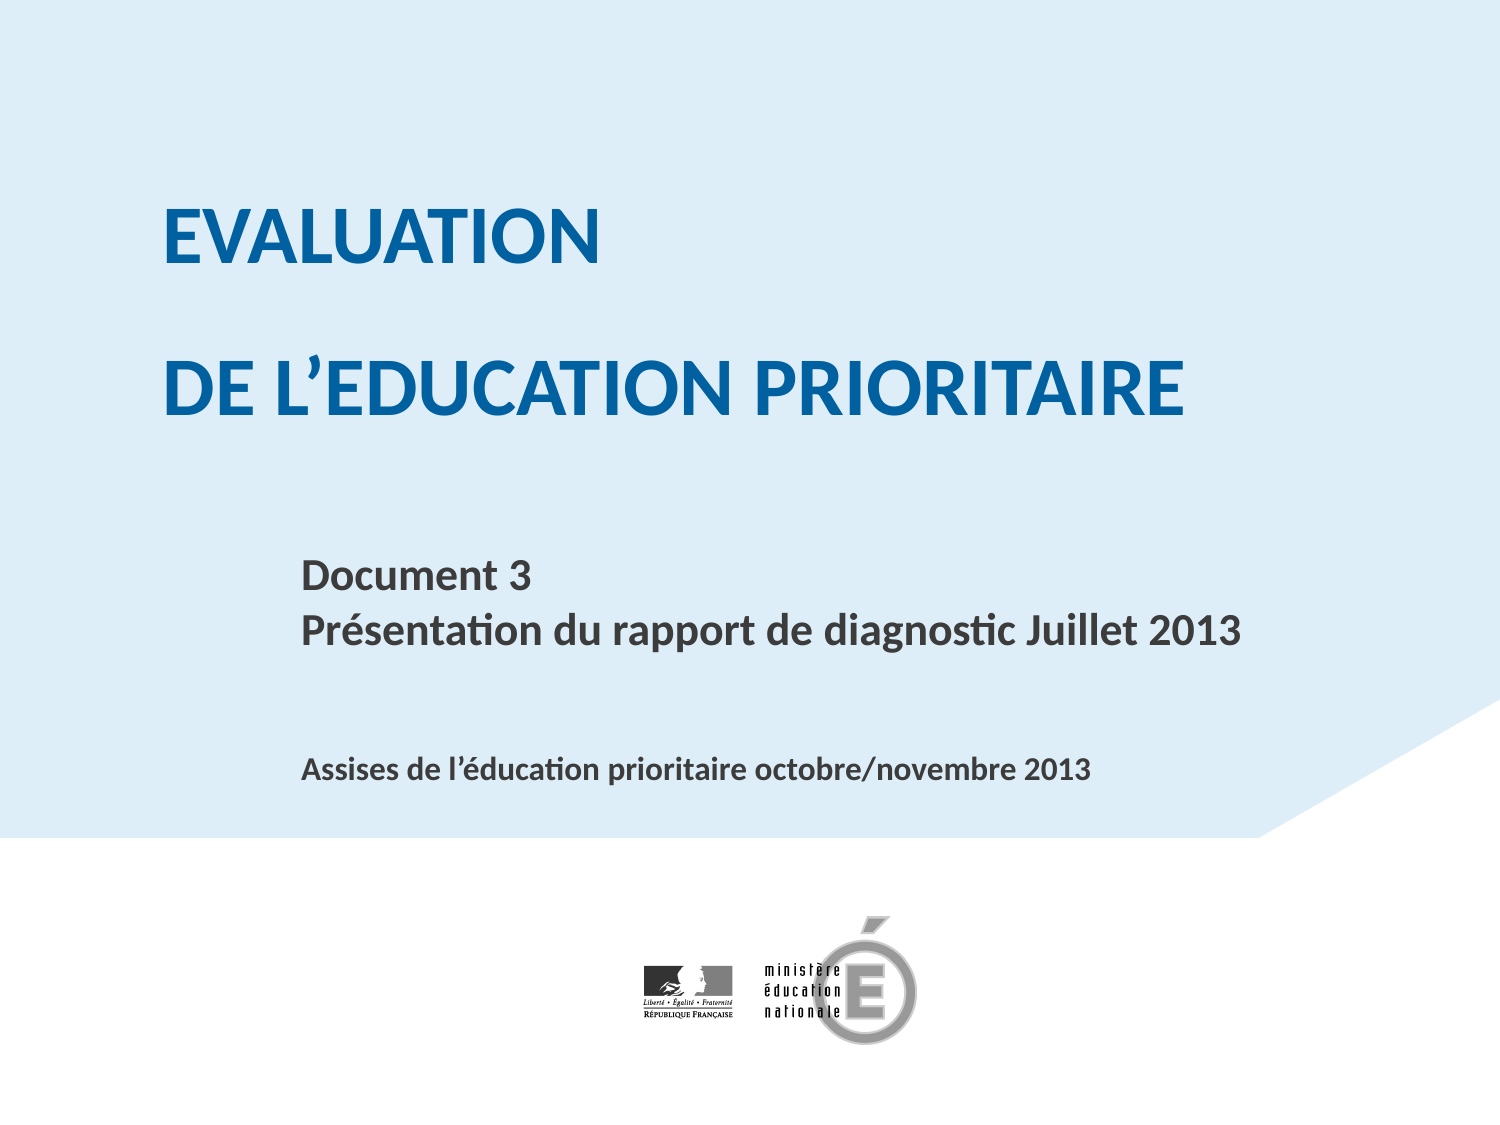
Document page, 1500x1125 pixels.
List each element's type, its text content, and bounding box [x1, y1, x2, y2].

text_box Assises de l’éducation prioritaire octobre/novembre 2013 [301, 746, 1388, 799]
text_box EVALUATION DE L’EDUCATION PRIORITAIRE [147, 172, 1424, 441]
text_box Document 3 Présentation du rapport de diagnostic Juillet 2013 [301, 538, 1329, 716]
text_box [64, 101, 1430, 279]
